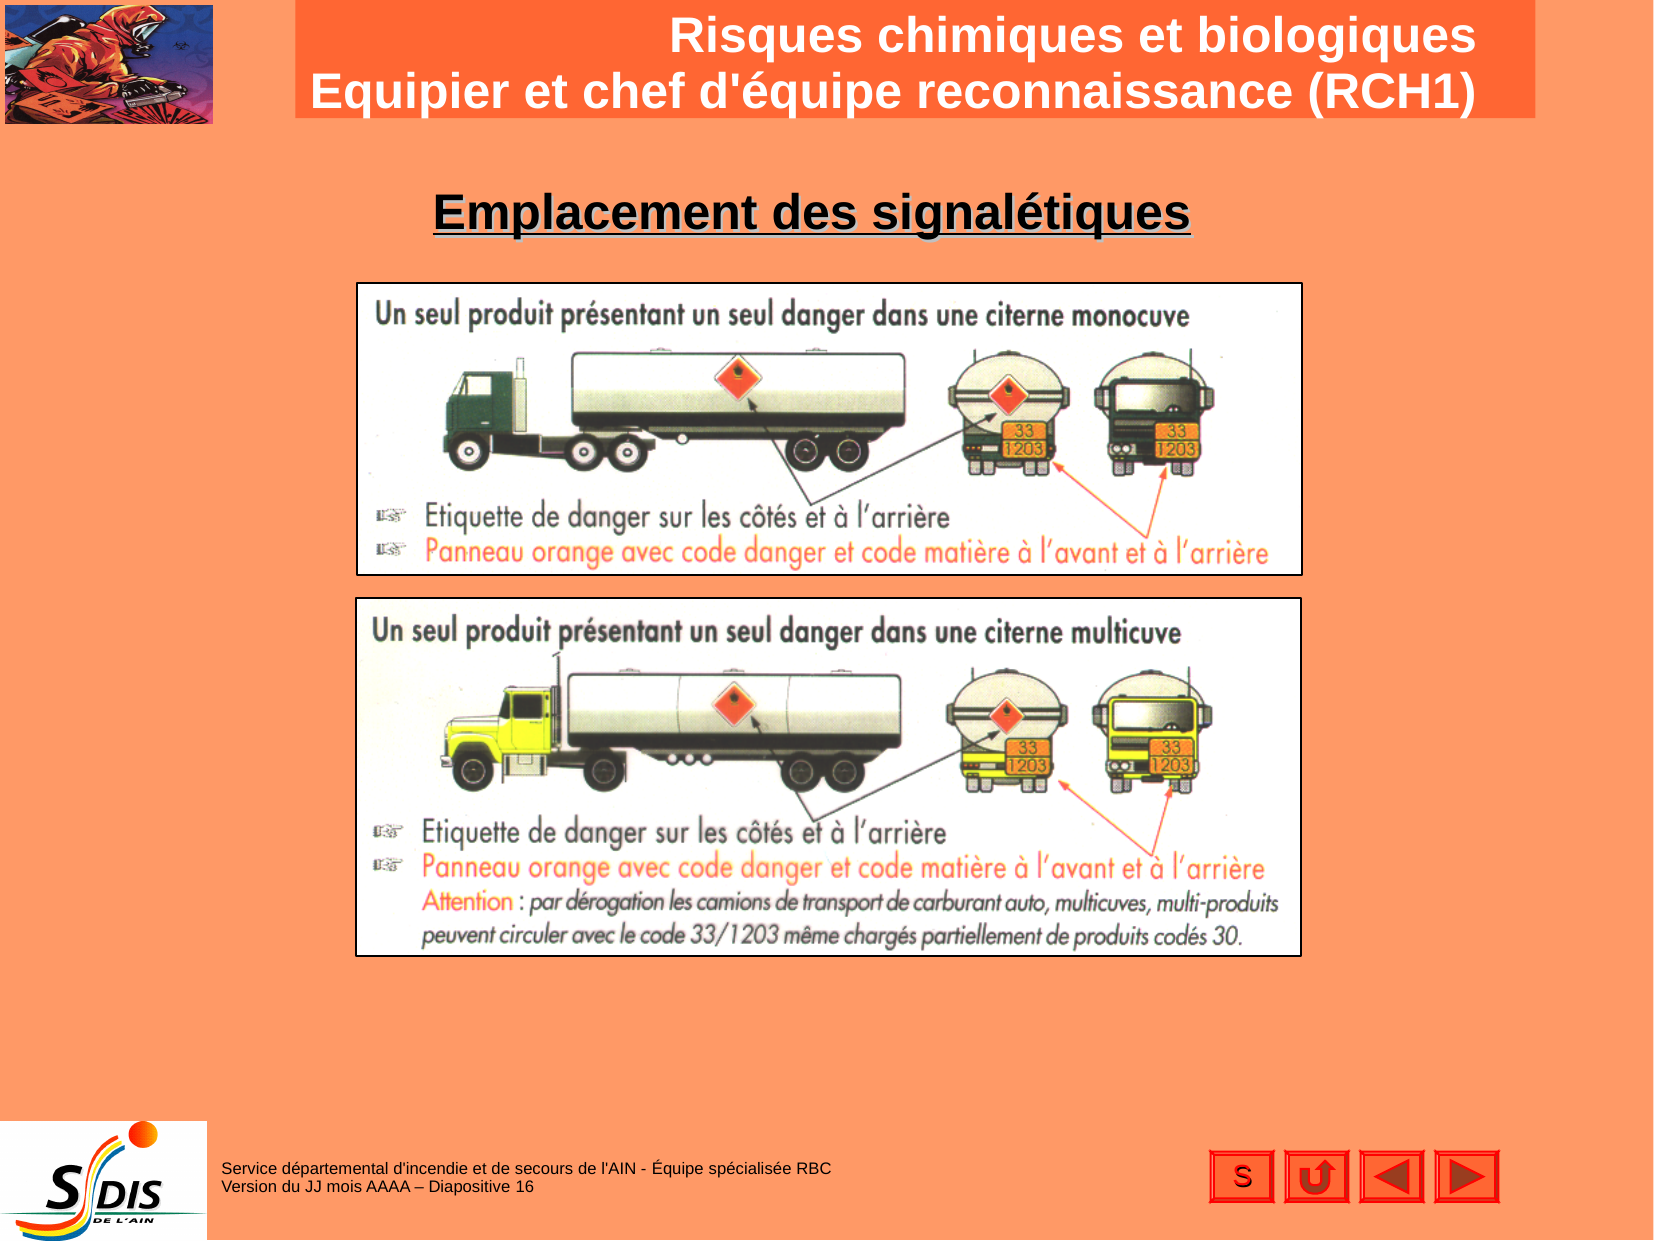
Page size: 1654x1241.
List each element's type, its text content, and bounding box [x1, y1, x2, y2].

picture [5, 5, 213, 124]
text_box [1287, 1151, 1349, 1202]
picture [355, 282, 1305, 958]
text_box [1362, 1151, 1424, 1202]
text_box [1212, 1151, 1274, 1202]
picture [0, 1121, 207, 1241]
text_box S [1217, 1151, 1267, 1200]
text_box [1437, 1151, 1499, 1202]
text_box Emplacement des signalétiques [118, 177, 1506, 296]
